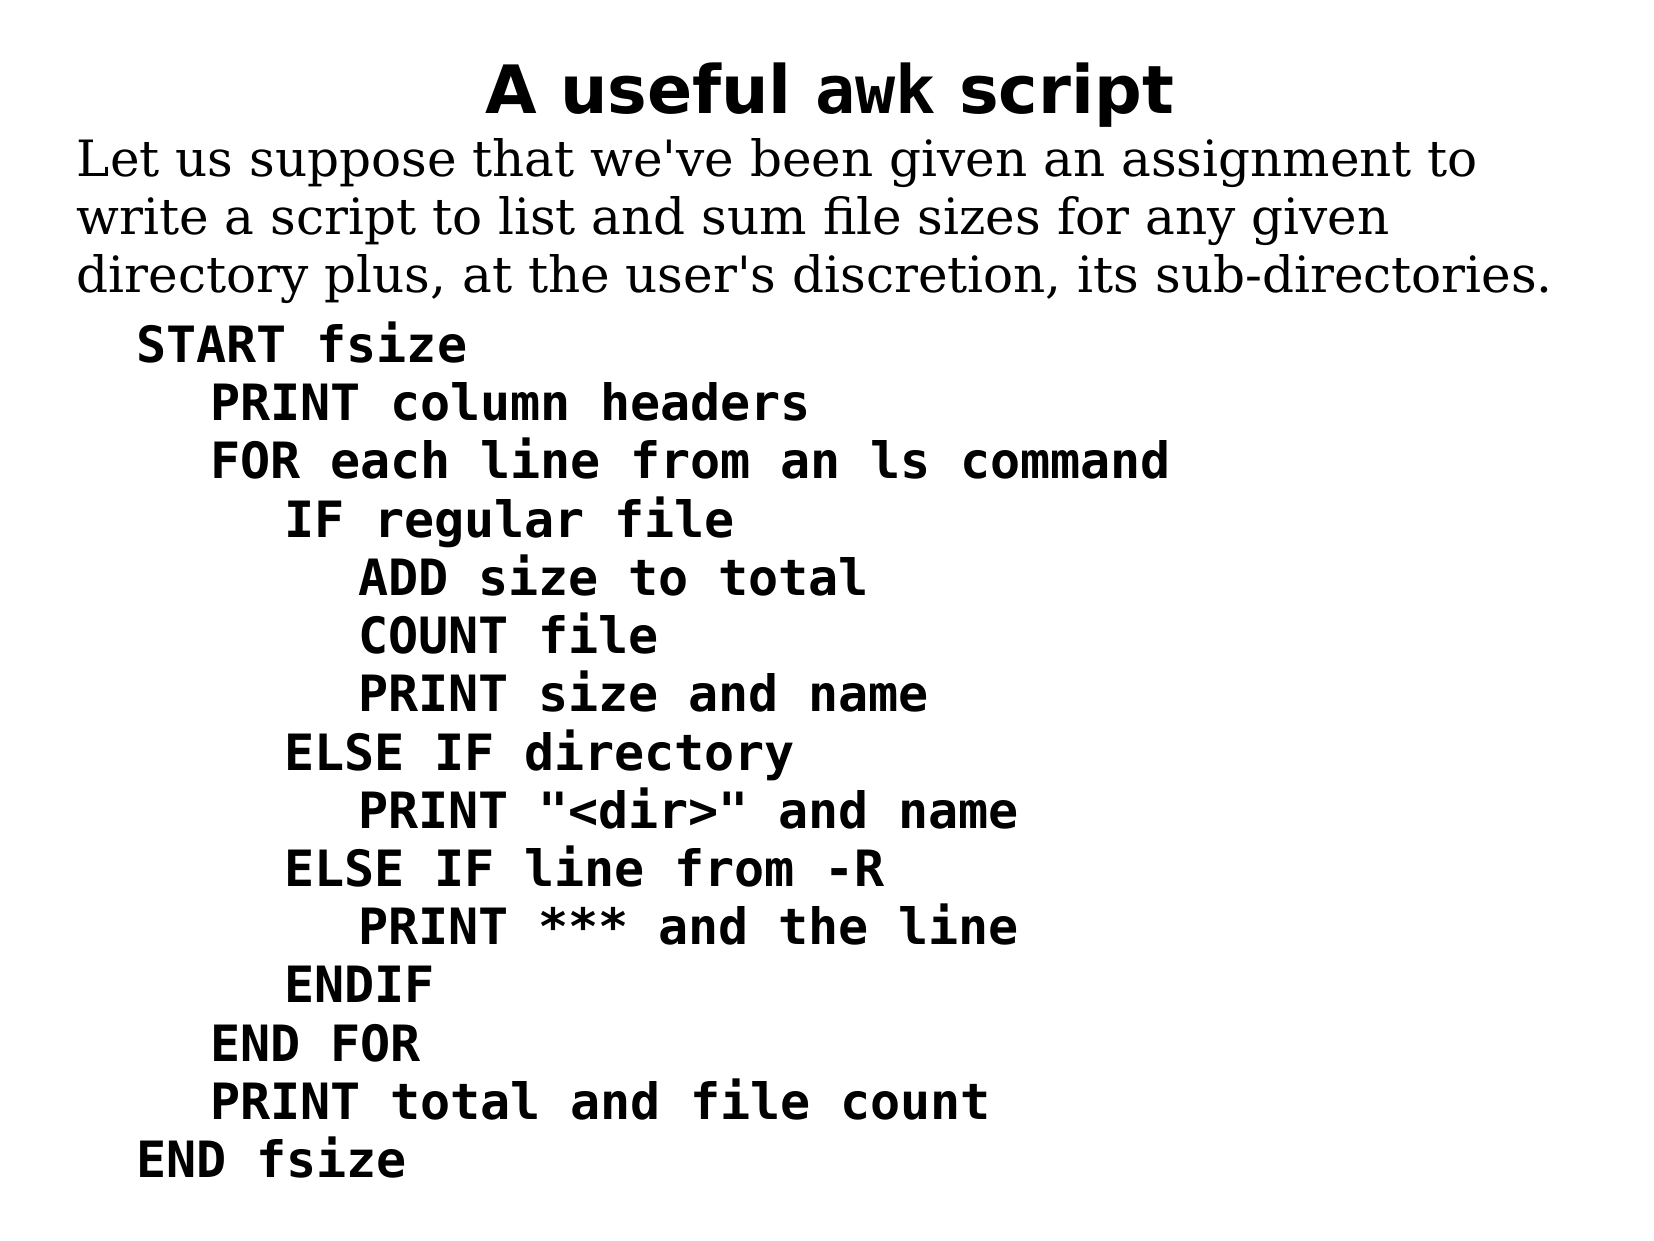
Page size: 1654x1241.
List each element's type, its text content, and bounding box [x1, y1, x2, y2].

text_box A useful awk script Let us suppose that we've been given an assignment to write a script to list and sum file sizes for any given directory plus, at the user's discretion, its sub-directories. START fsize PRINT column headers FOR each line from an ls command IF regular file ADD size to total COUNT file PRINT size and name ELSE IF directory PRINT "<dir>" and name ELSE IF line from -R PRINT *** and the line ENDIF END FOR PRINT total and file count END fsize [62, 44, 1598, 1197]
